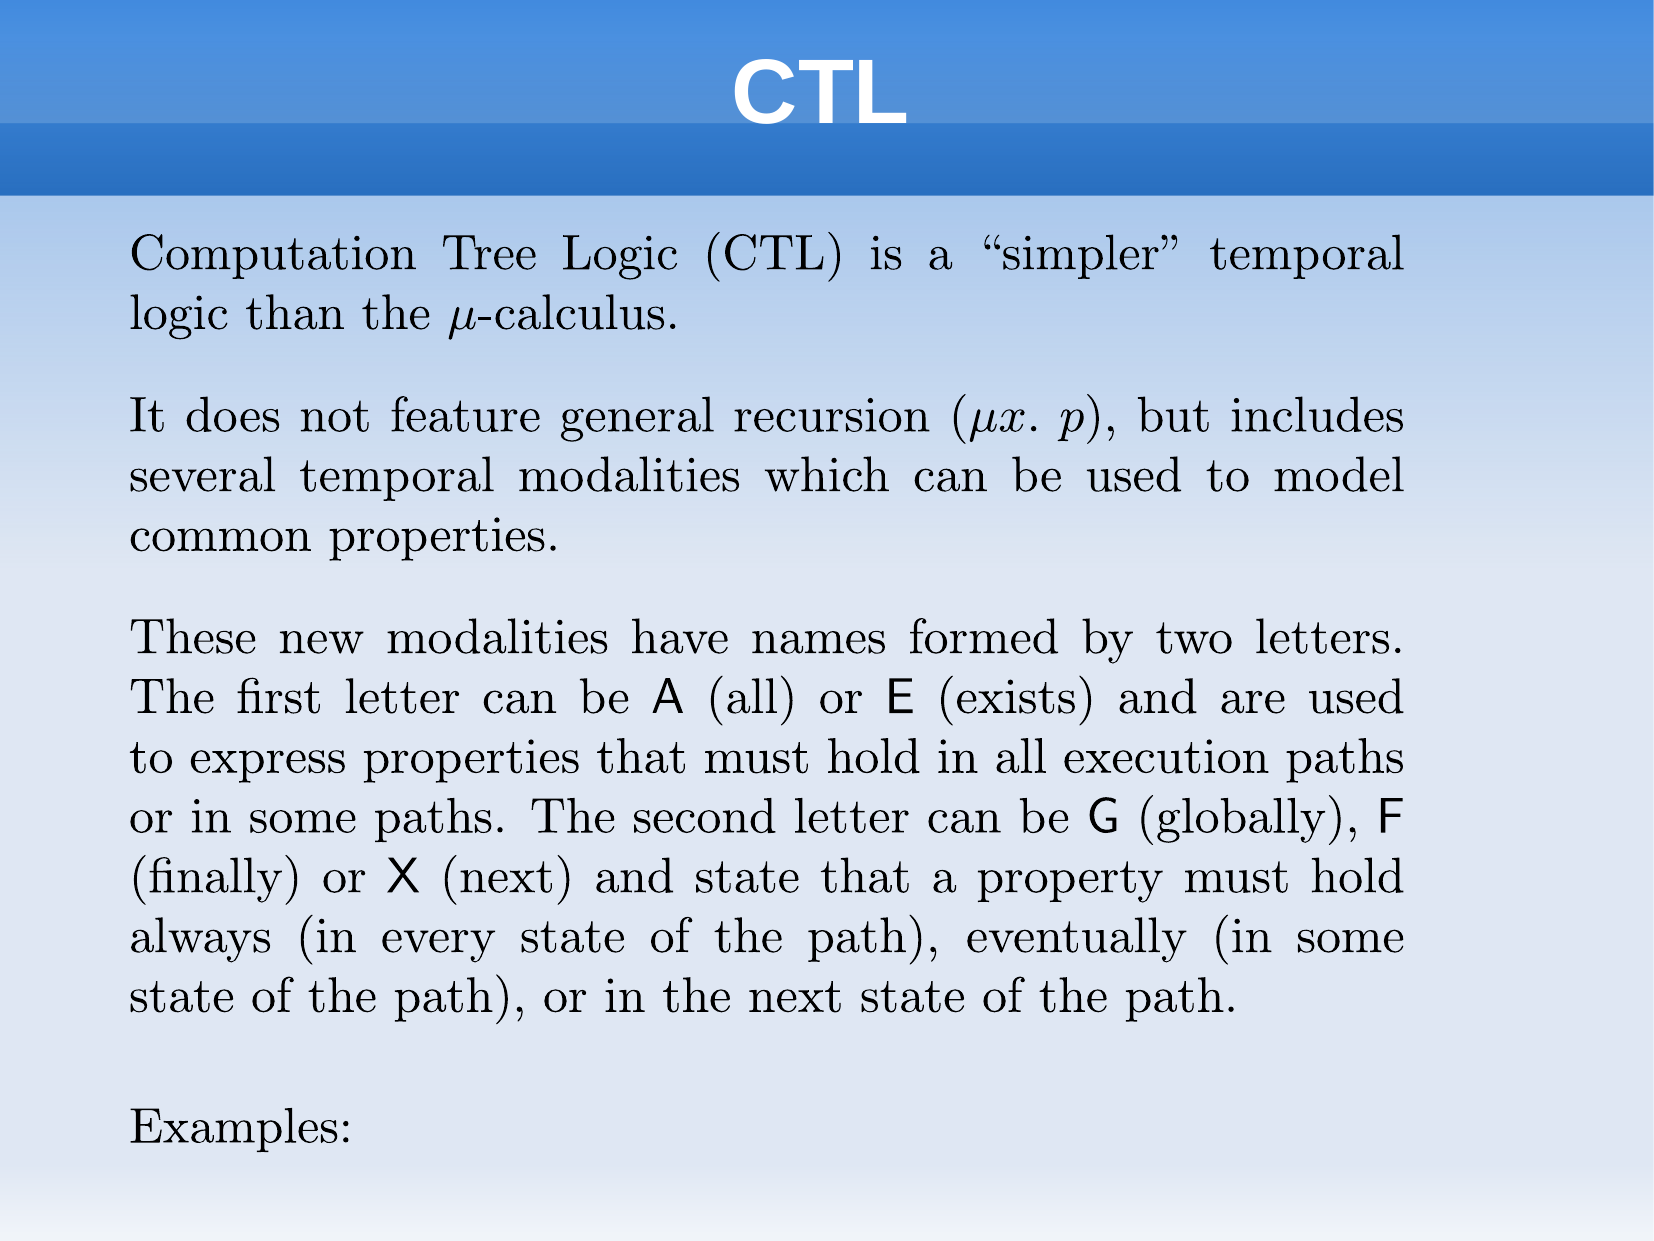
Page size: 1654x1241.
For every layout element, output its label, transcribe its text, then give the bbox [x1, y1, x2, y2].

picture [0, 0, 1654, 1241]
title CTL [76, 0, 1565, 188]
text_box [128, 231, 1405, 1153]
